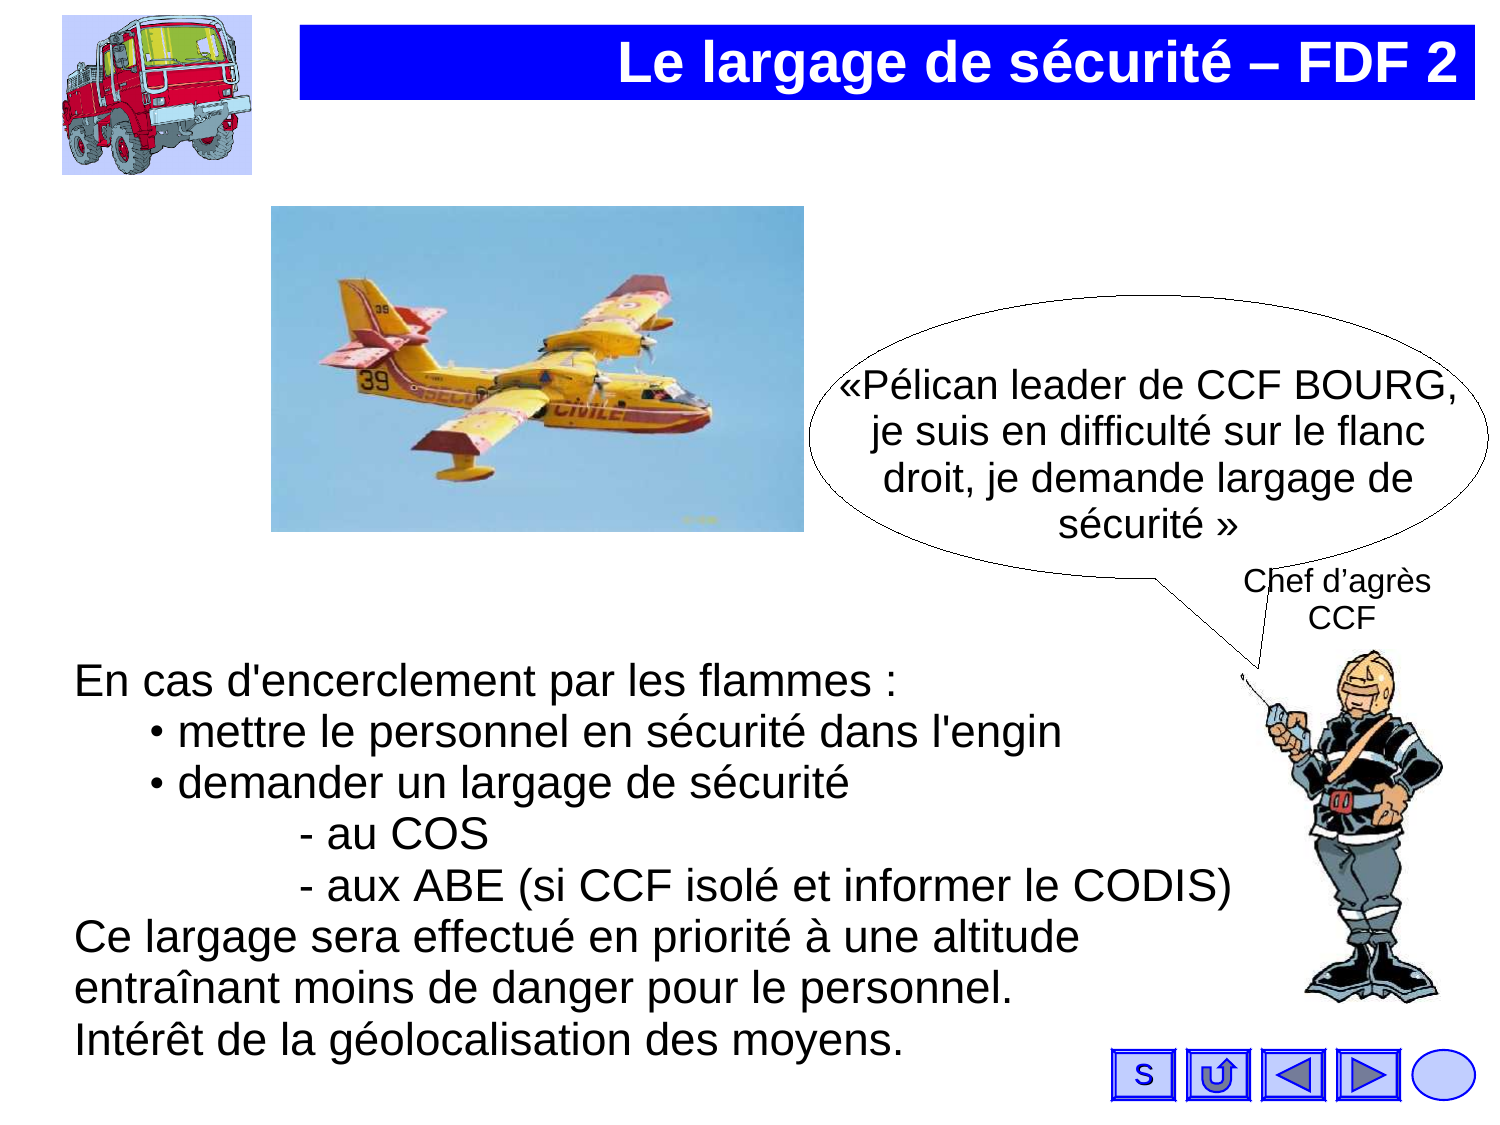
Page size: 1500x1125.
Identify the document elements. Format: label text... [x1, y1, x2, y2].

text_box En cas d'encerclement par les flammes : mettre le personnel en sécurité dans l'engin demander un largage de sécurité - au COS - aux ABE (si CCF isolé et informer le CODIS) Ce largage sera effectué en priorité à une altitude entraînant moins de danger pour le personnel. Intérêt de la géolocalisation des moyens. [59, 646, 1270, 1073]
picture [1270, 649, 1443, 1004]
text_box Chef d’agrès CCF [1228, 557, 1447, 645]
text_box Le largage de sécurité – FDF 2 [299, 24, 1475, 100]
picture [271, 206, 804, 532]
text_box «Pélican leader de CCF BOURG, je suis en difficulté sur le flanc droit, je demande largage de sécurité » [809, 354, 1489, 557]
text_box [1412, 1049, 1476, 1101]
